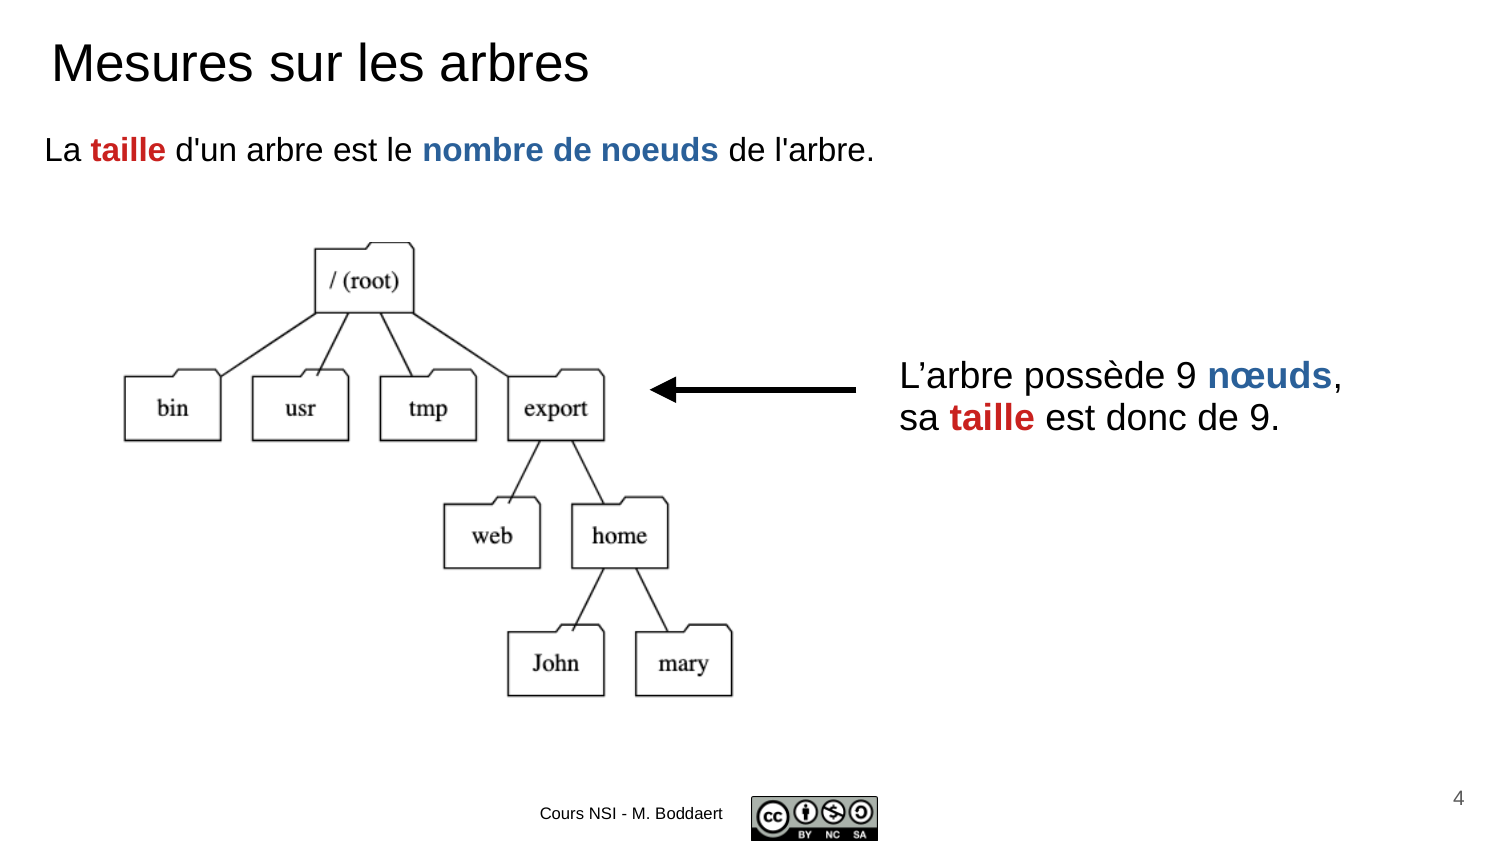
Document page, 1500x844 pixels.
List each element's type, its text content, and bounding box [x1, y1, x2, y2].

picture [118, 242, 739, 703]
slide_number <numéro> [1389, 764, 1480, 830]
title Mesures sur les arbres [51, 13, 1449, 108]
picture [751, 796, 878, 841]
text_box L’arbre possède 9 nœuds, sa taille est donc de 9. [884, 346, 1359, 449]
text_box La taille d'un arbre est le nombre de noeuds de l'arbre. [29, 120, 1477, 207]
